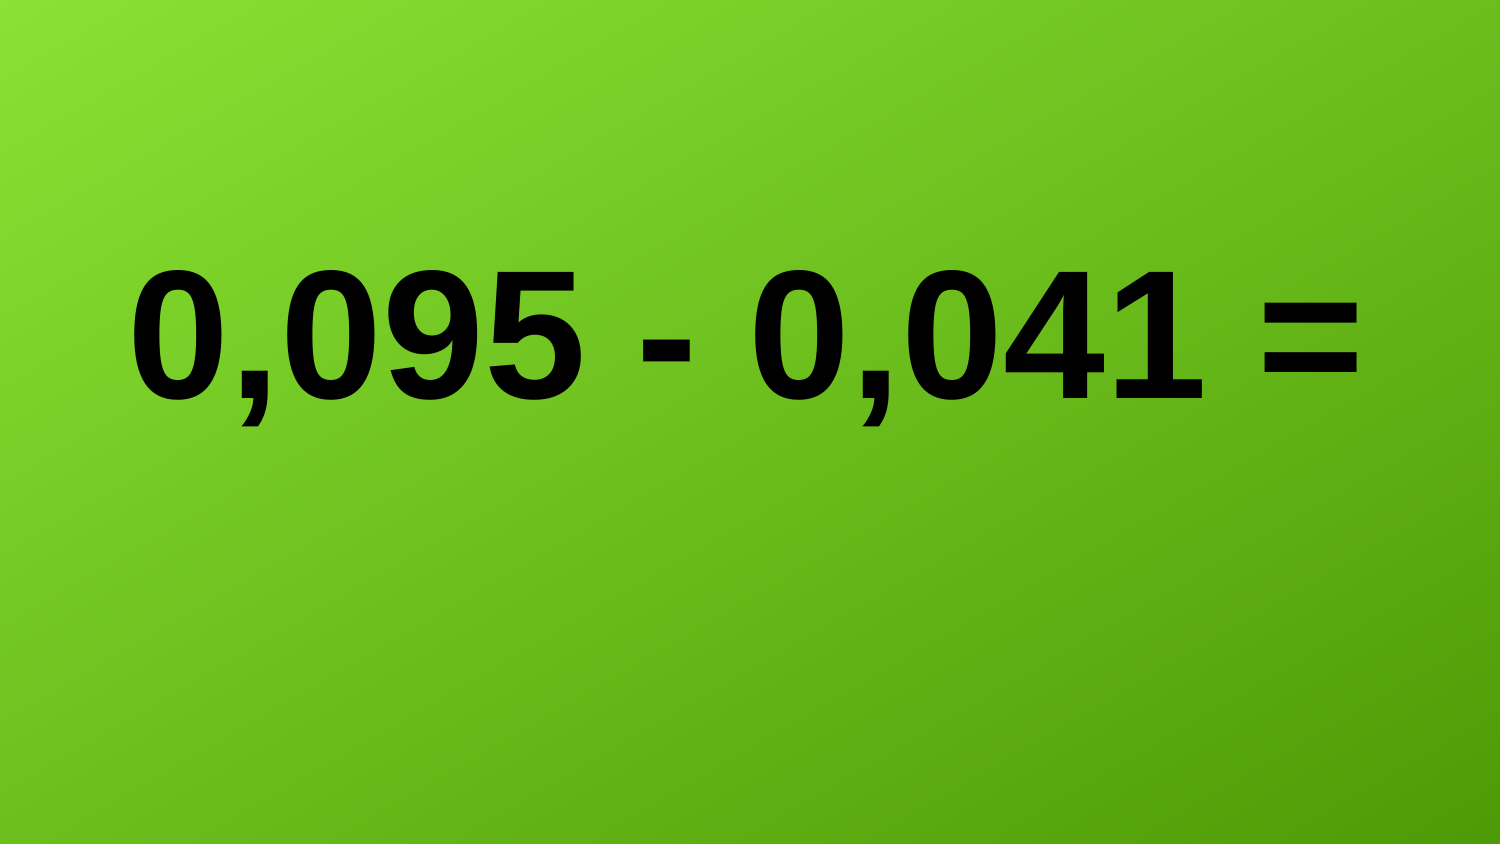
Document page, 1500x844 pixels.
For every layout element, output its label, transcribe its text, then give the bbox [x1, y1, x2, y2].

title 0,095 - 0,041 = [112, 259, 1388, 450]
